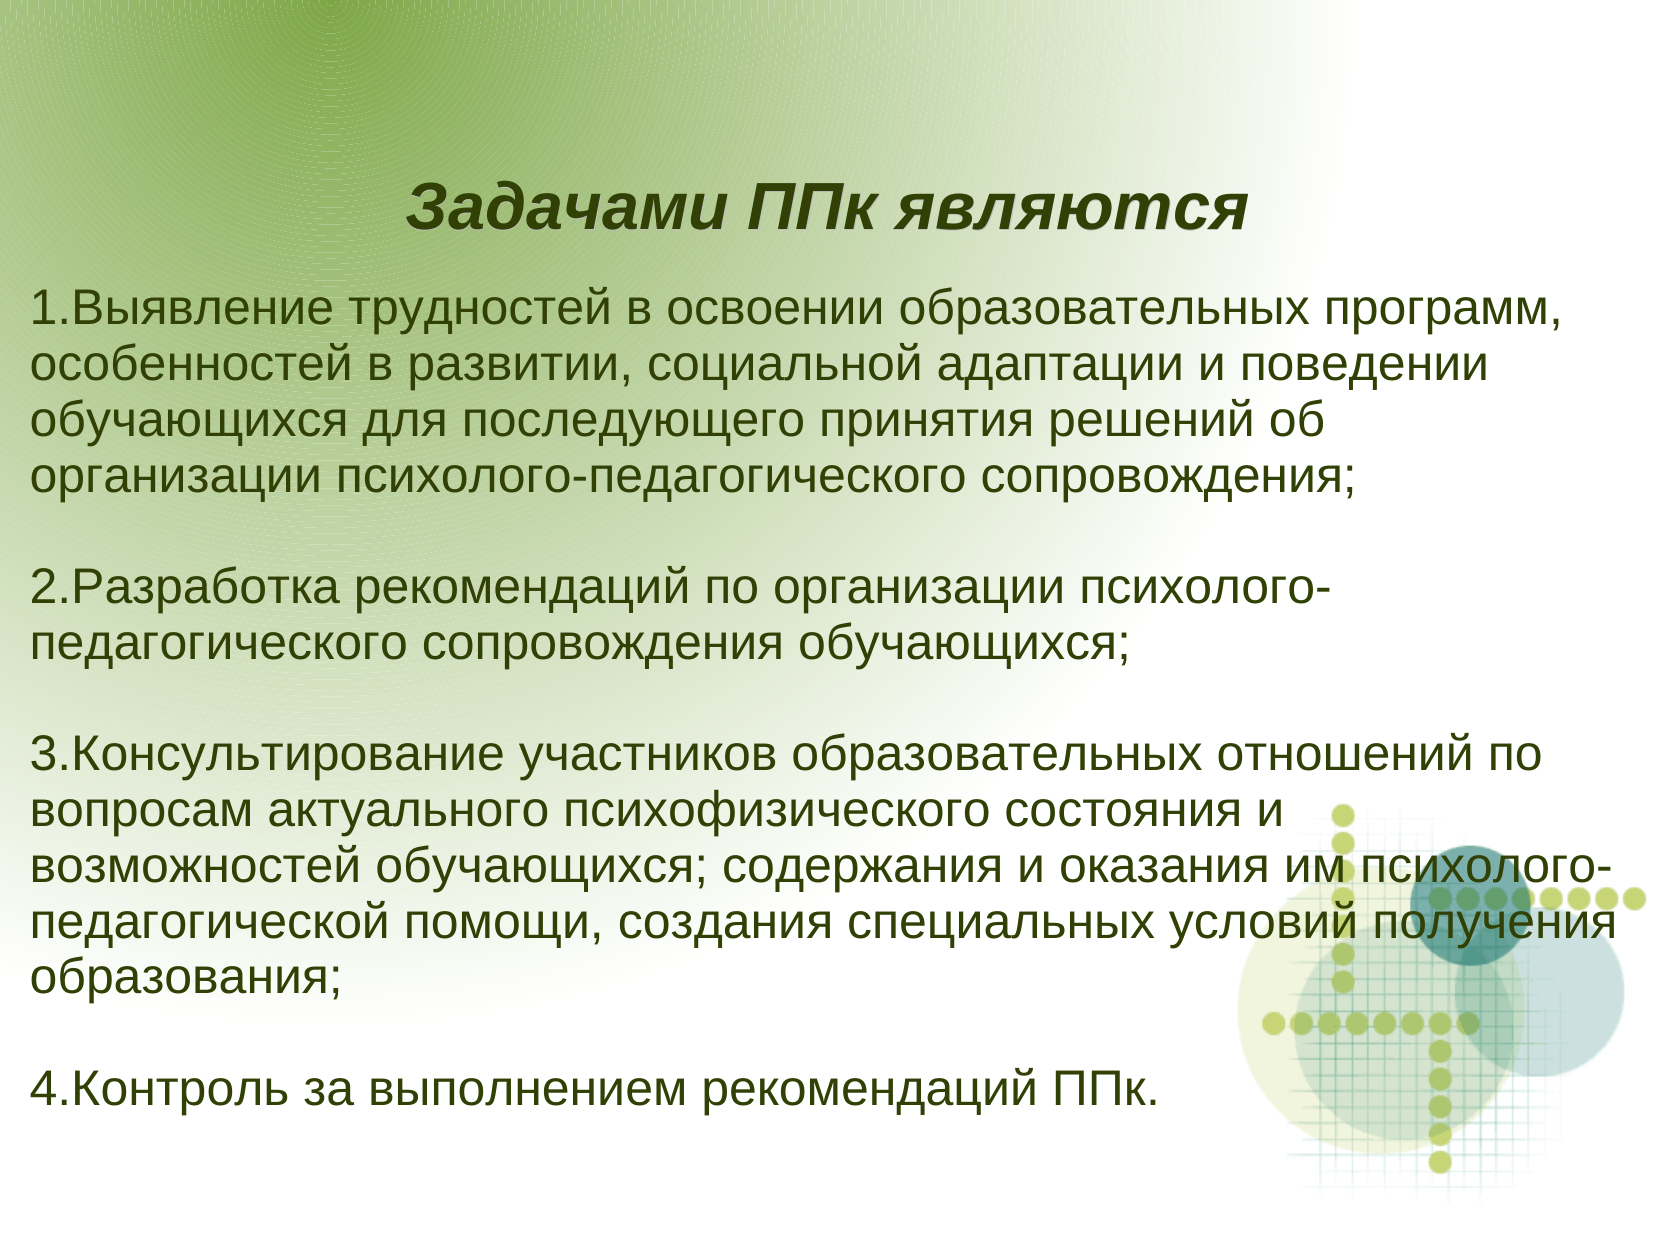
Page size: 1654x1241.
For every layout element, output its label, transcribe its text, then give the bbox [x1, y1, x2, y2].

title Задачами ППк являются [121, 110, 1534, 303]
picture [1224, 792, 1654, 1211]
subtitle 1.Выявление трудностей в освоении образовательных программ, особенностей в развитии, социальной адаптации и поведении обучающихся для последующего принятия решений об организации психолого-педагогического сопровождения; 2.Разработка рекомендаций по организации психолого-педагогического сопровождения обучающихся; 3.Консультирование участников образовательных отношений по вопросам актуального психофизического состояния и возможностей обучающихся; содержания и оказания им психолого-педагогической помощи, создания специальных условий получения образования; 4.Контроль за выполнением рекомендаций ППк. [29, 265, 1625, 1182]
